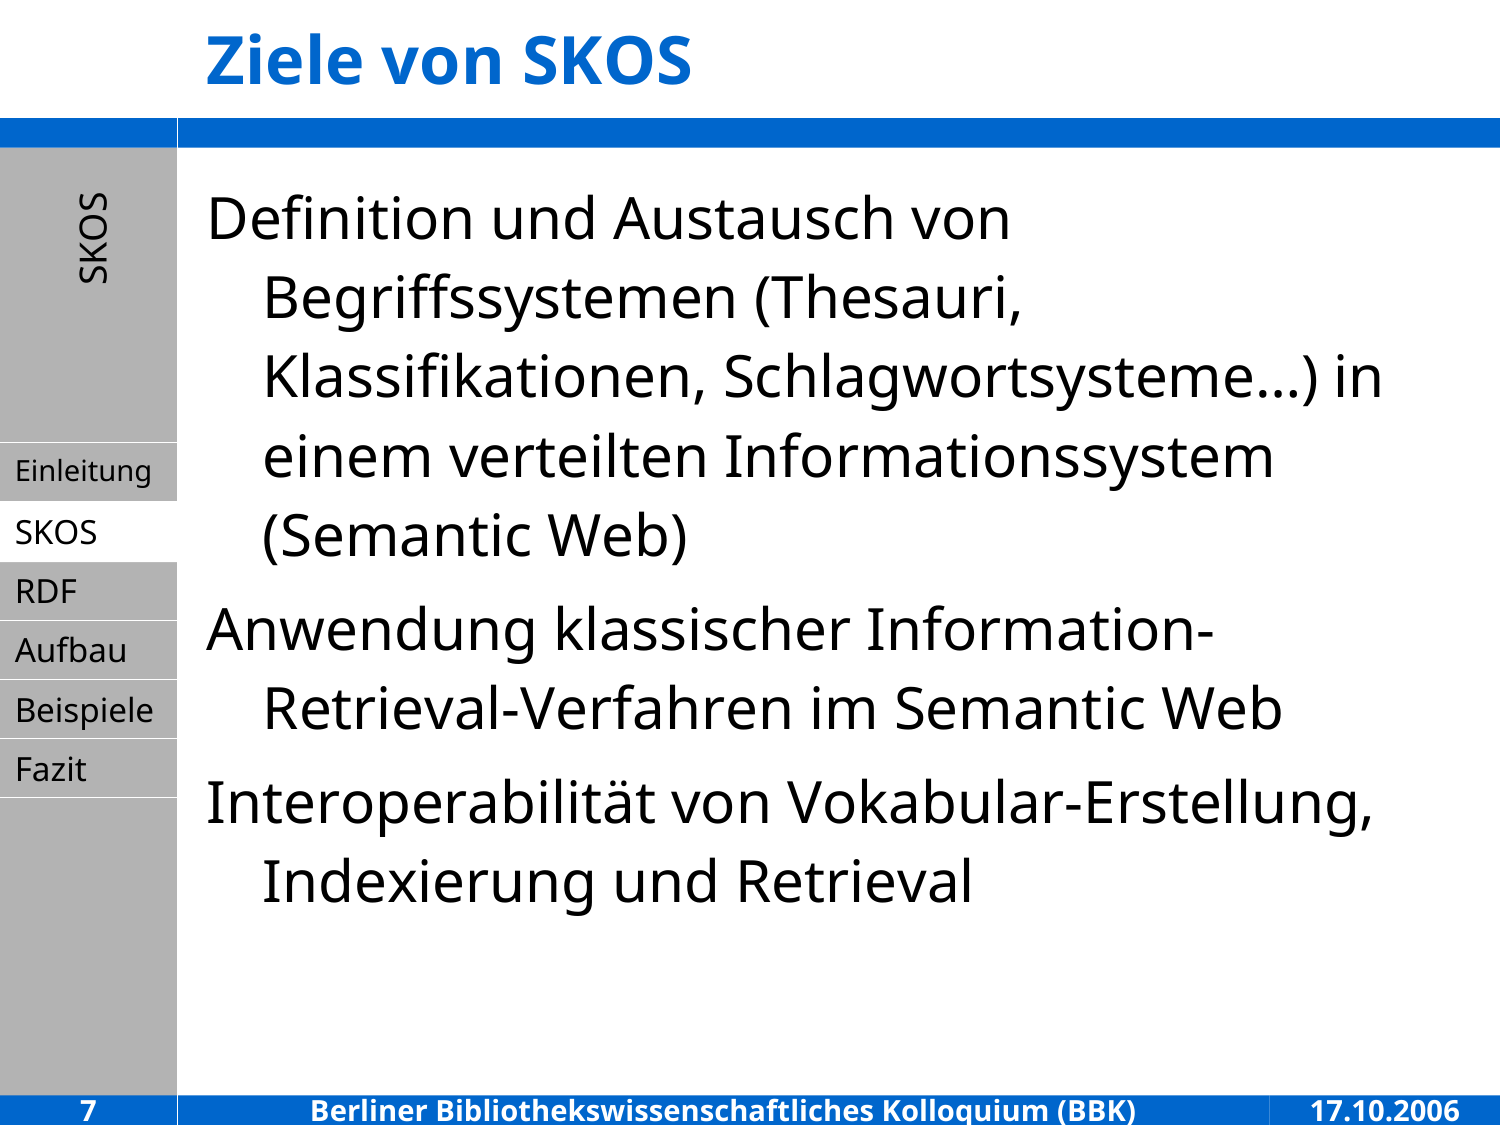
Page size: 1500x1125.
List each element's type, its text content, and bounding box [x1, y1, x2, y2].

title Ziele von SKOS [206, 0, 1477, 119]
list Definition und Austausch von Begriffssystemen (Thesauri, Klassifikationen, Schlagwortsysteme…) in einem verteilten Informationssystem (Semantic Web) Anwendung klassischer Information-Retrieval-Verfahren im Semantic Web Interoperabilität von Vokabular-Erstellung, Indexierung und Retrieval [206, 177, 1471, 1064]
text_box SKOS [0, 501, 178, 562]
